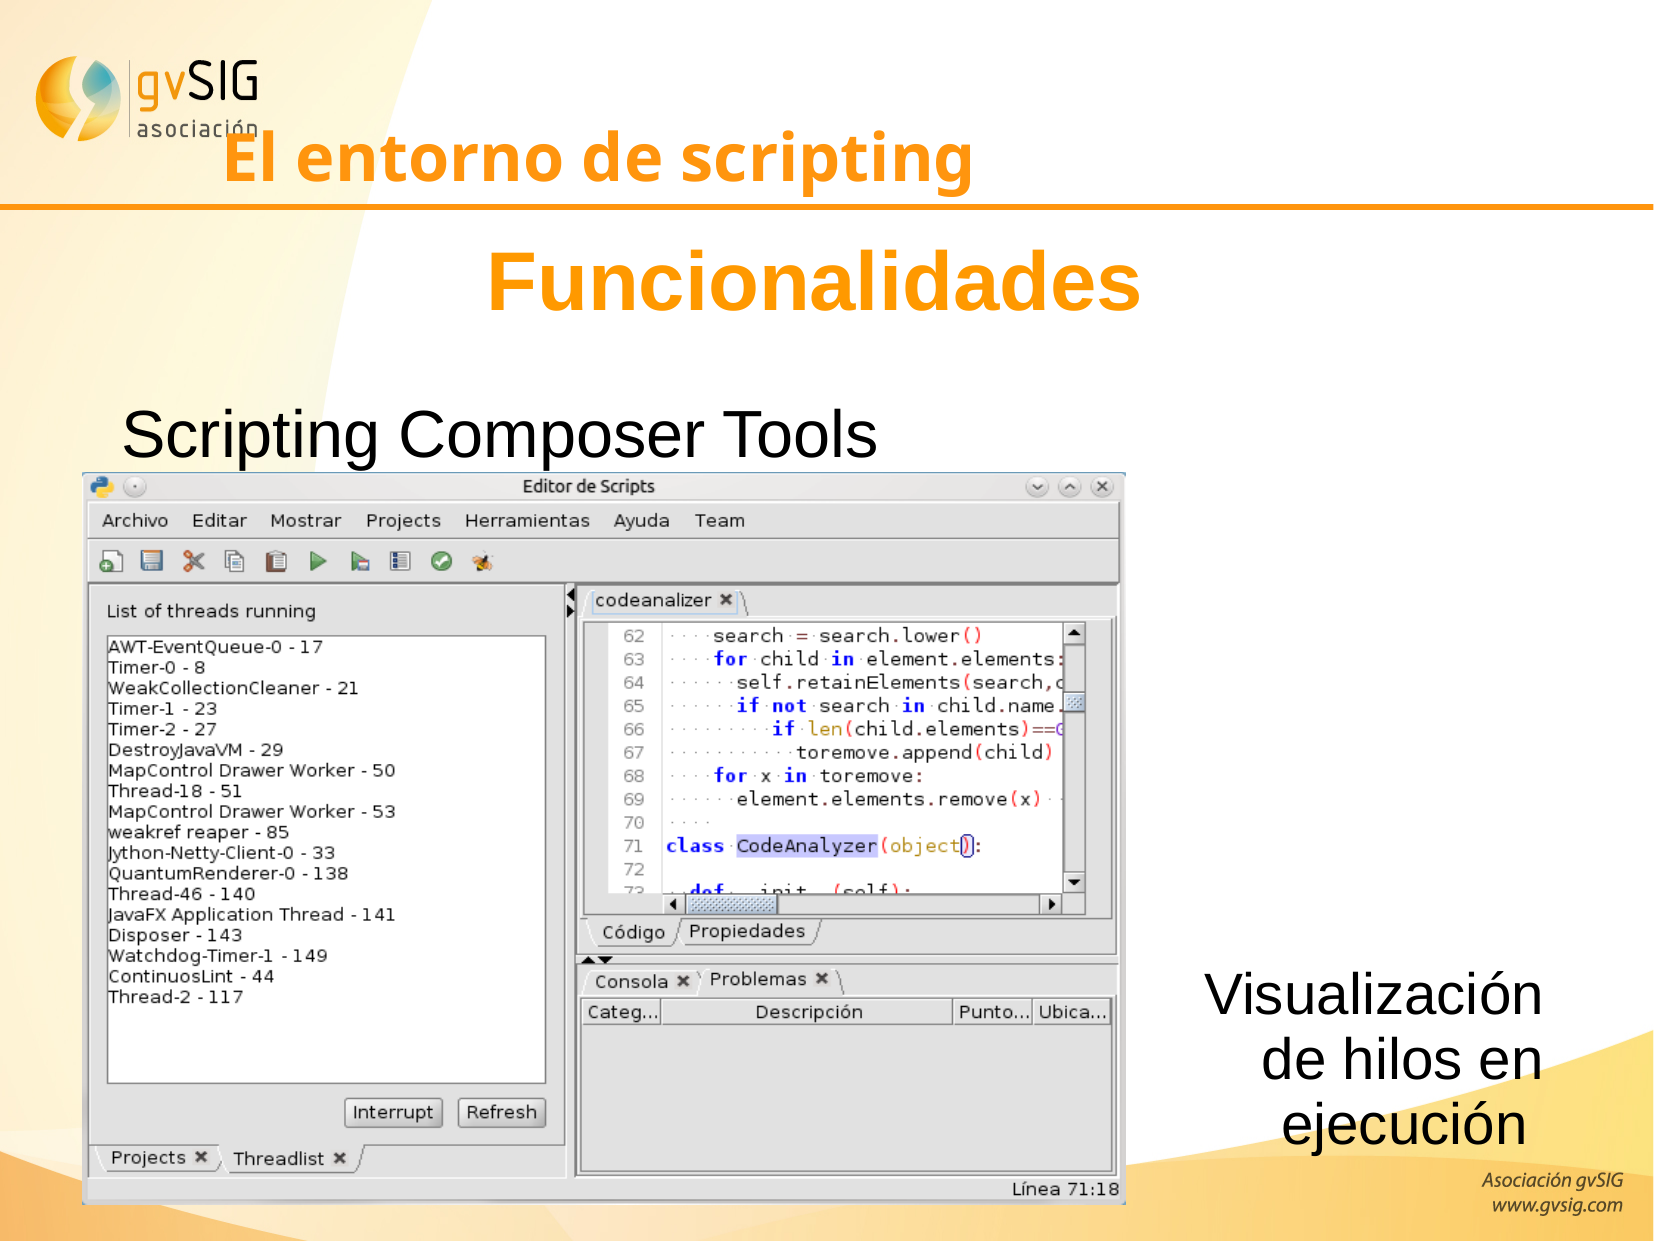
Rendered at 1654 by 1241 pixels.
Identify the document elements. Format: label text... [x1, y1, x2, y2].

text_box Scripting Composer Tools Visualización de hilos en ejecución [106, 389, 1560, 1166]
title El entorno de scripting [0, 0, 1654, 207]
text_box Funcionalidades [23, 228, 1607, 337]
picture [0, 210, 1654, 1241]
